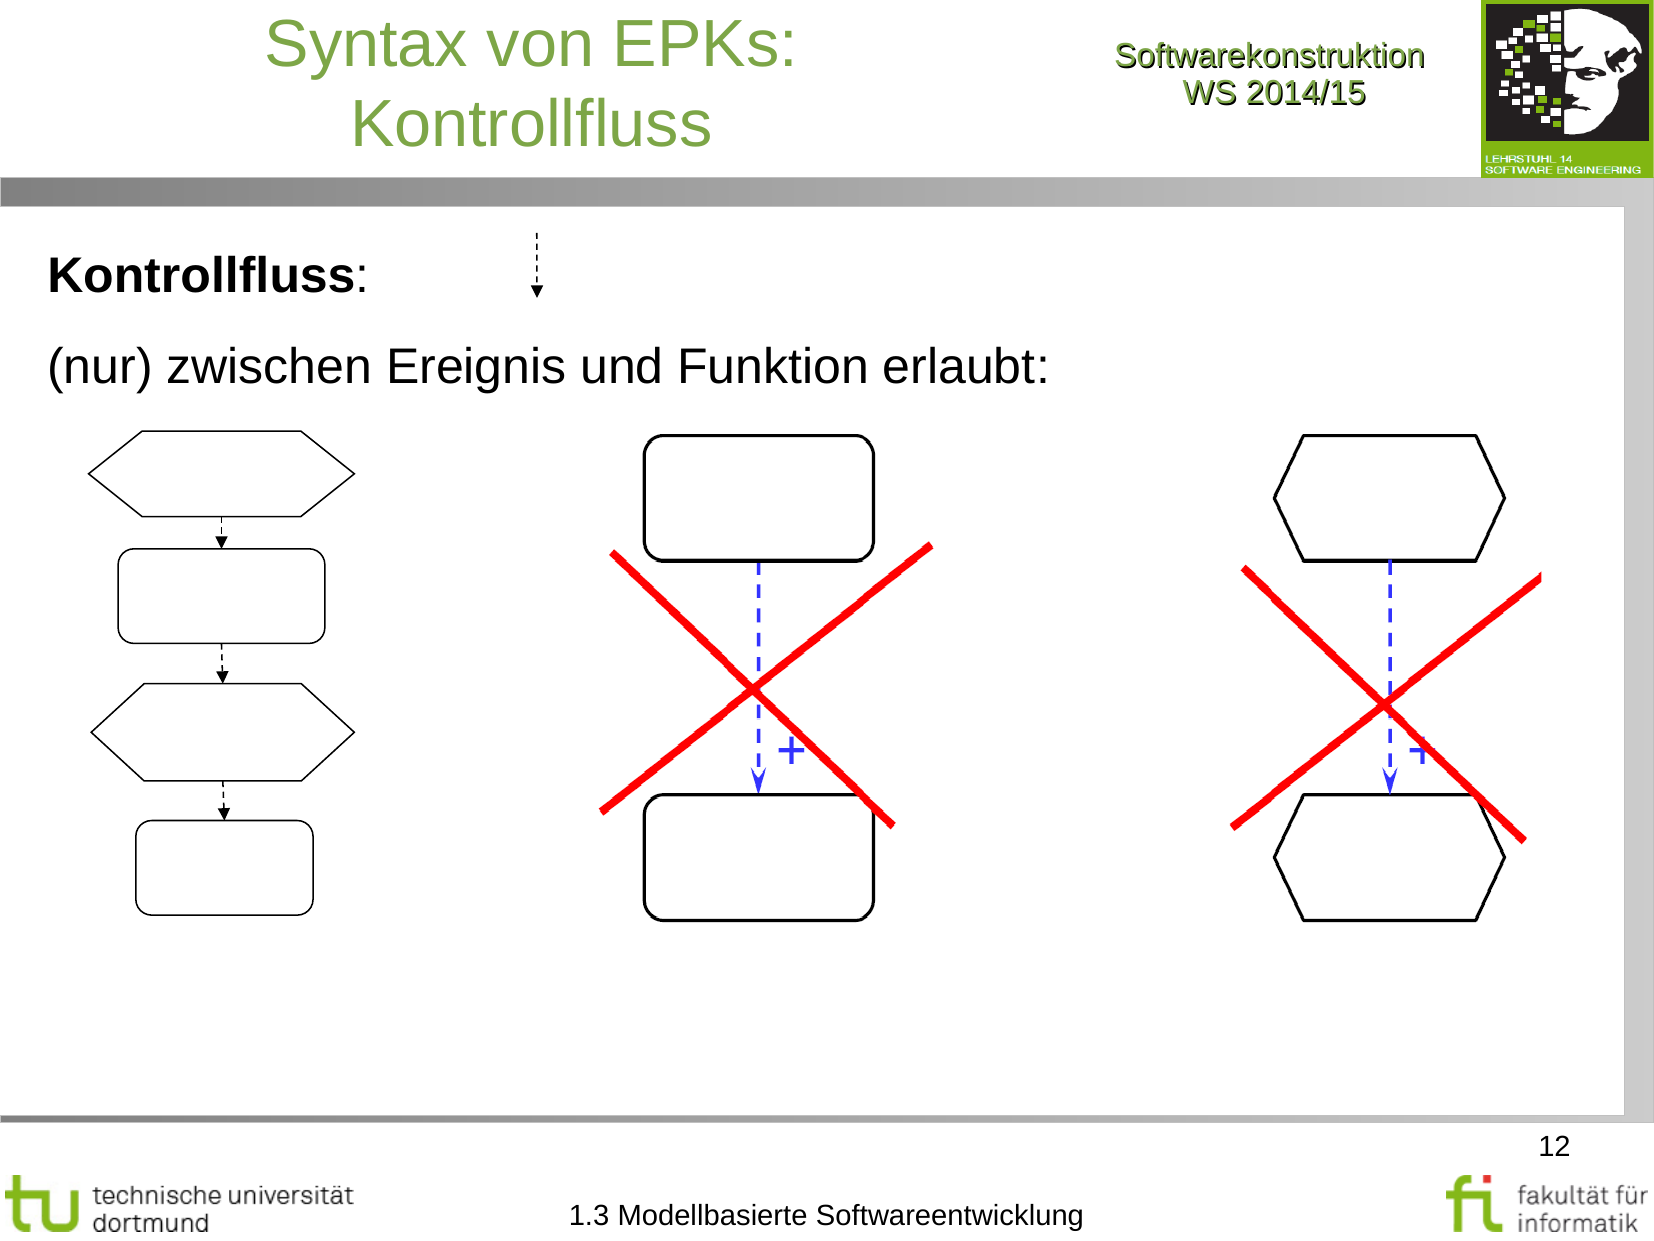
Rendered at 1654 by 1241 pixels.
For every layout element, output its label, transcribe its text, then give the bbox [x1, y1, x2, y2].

text_box [118, 548, 325, 644]
title Syntax von EPKs: Kontrollfluss [0, 0, 1063, 178]
text_box [88, 431, 355, 517]
list Kontrollfluss: (nur) zwischen Ereignis und Funktion erlaubt: [47, 242, 1642, 1128]
picture [5, 1175, 354, 1232]
picture [1446, 1175, 1648, 1232]
text_box [135, 820, 314, 916]
text_box [91, 683, 355, 781]
picture [1481, 0, 1654, 178]
